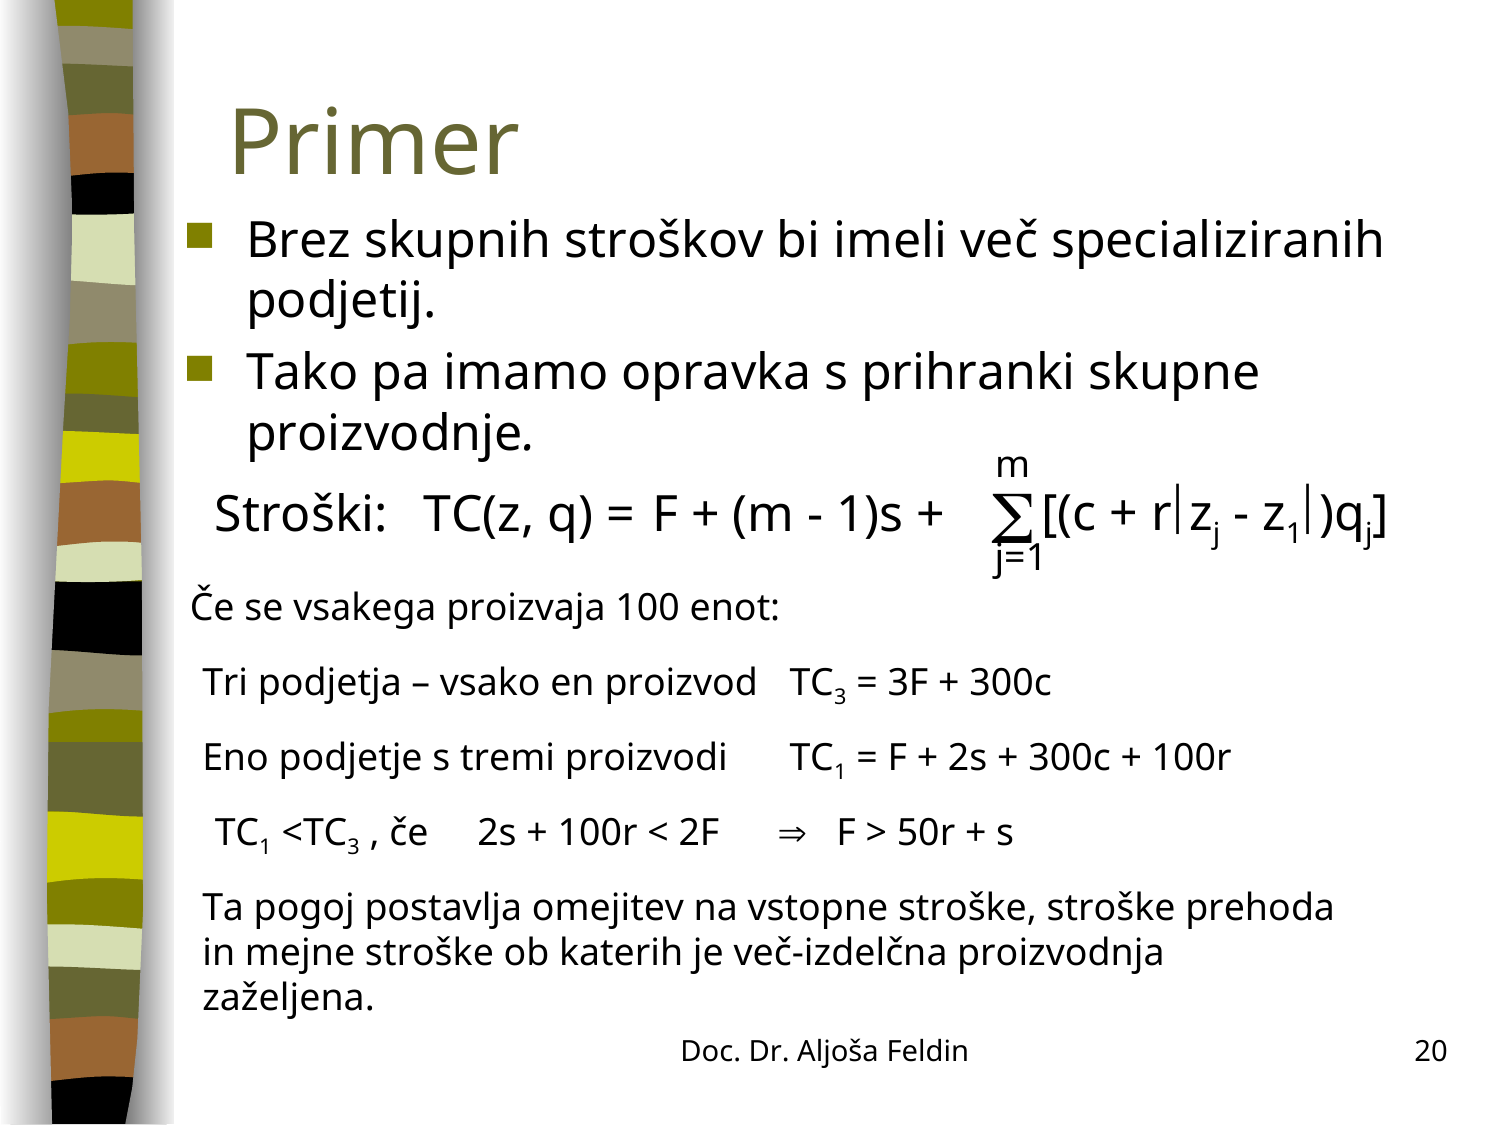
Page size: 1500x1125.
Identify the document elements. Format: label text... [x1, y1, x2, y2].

text_box [(c + rzj - z1)qj] [1026, 473, 1463, 557]
text_box TC3 = 3F + 300c [774, 649, 1188, 717]
text_box Če se vsakega proizvaja 100 enot: [174, 574, 1238, 636]
text_box  [1003, 496, 1026, 524]
text_box Doc. Dr. Aljoša Feldin [587, 1026, 1063, 1101]
text_box F + (m - 1)s + [637, 474, 976, 550]
text_box  F > 50r + s [762, 799, 1088, 861]
list Brez skupnih stroškov bi imeli več specializiranih podjetij. Tako pa imamo opravka s prihranki skupne proizvodnje. [174, 200, 1463, 413]
text_box Tri podjetja – vsako en proizvod [187, 649, 788, 711]
text_box m [962, 431, 1064, 493]
text_box Ta pogoj postavlja omejitev na vstopne stroške, stroške prehoda in mejne stroške ob katerih je več-izdelčna proizvodnja zaželjena. [187, 874, 1363, 1026]
text_box TC1 <TC3 , če [199, 799, 526, 867]
text_box Stroški: [200, 474, 362, 550]
text_box 2s + 100r < 2F [462, 799, 762, 861]
text_box Eno podjetje s tremi proizvodi [187, 724, 763, 786]
text_box j=1 [953, 524, 1089, 574]
text_box TC(z, q) = [362, 474, 637, 550]
text_box  [976, 493, 1026, 524]
text_box <number> [1149, 1025, 1463, 1101]
title Primer [212, 75, 1388, 200]
text_box TC1 = F + 2s + 300c + 100r [774, 724, 1338, 792]
